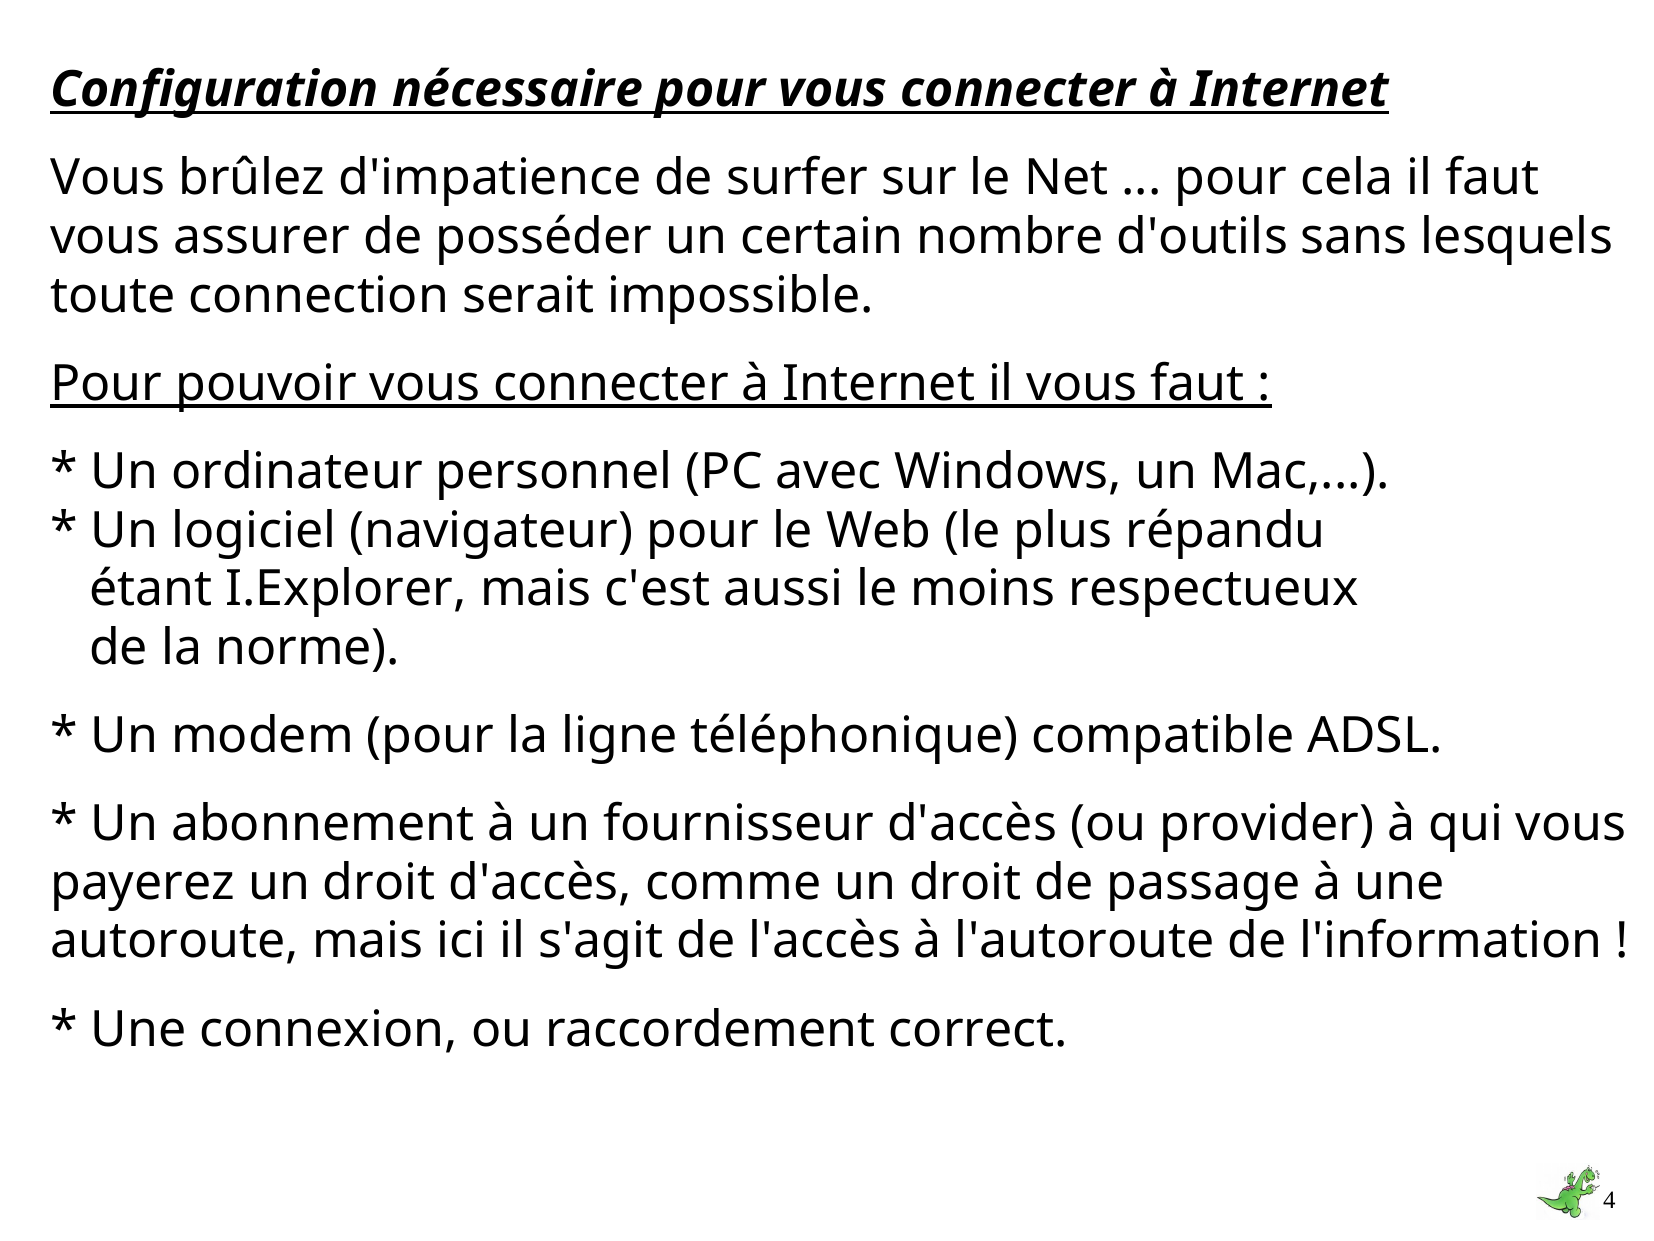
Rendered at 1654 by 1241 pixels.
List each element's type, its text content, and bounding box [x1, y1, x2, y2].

picture [1536, 1163, 1600, 1220]
text_box Configuration nécessaire pour vous connecter à Internet Vous brûlez d'impatience de surfer sur le Net ... pour cela il faut vous assurer de posséder un certain nombre d'outils sans lesquels toute connection serait impossible. Pour pouvoir vous connecter à Internet il vous faut : * Un ordinateur personnel (PC avec Windows, un Mac,...). * Un logiciel (navigateur) pour le Web (le plus répandu étant I.Explorer, mais c'est aussi le moins respectueux de la norme). * Un modem (pour la ligne téléphonique) compatible ADSL. * Un abonnement à un fournisseur d'accès (ou provider) à qui vous payerez un droit d'accès, comme un droit de passage à une autoroute, mais ici il s'agit de l'accès à l'autoroute de l'information ! * Une connexion, ou raccordement correct. [35, 76, 1654, 1241]
text_box 4 [1603, 1186, 1632, 1214]
